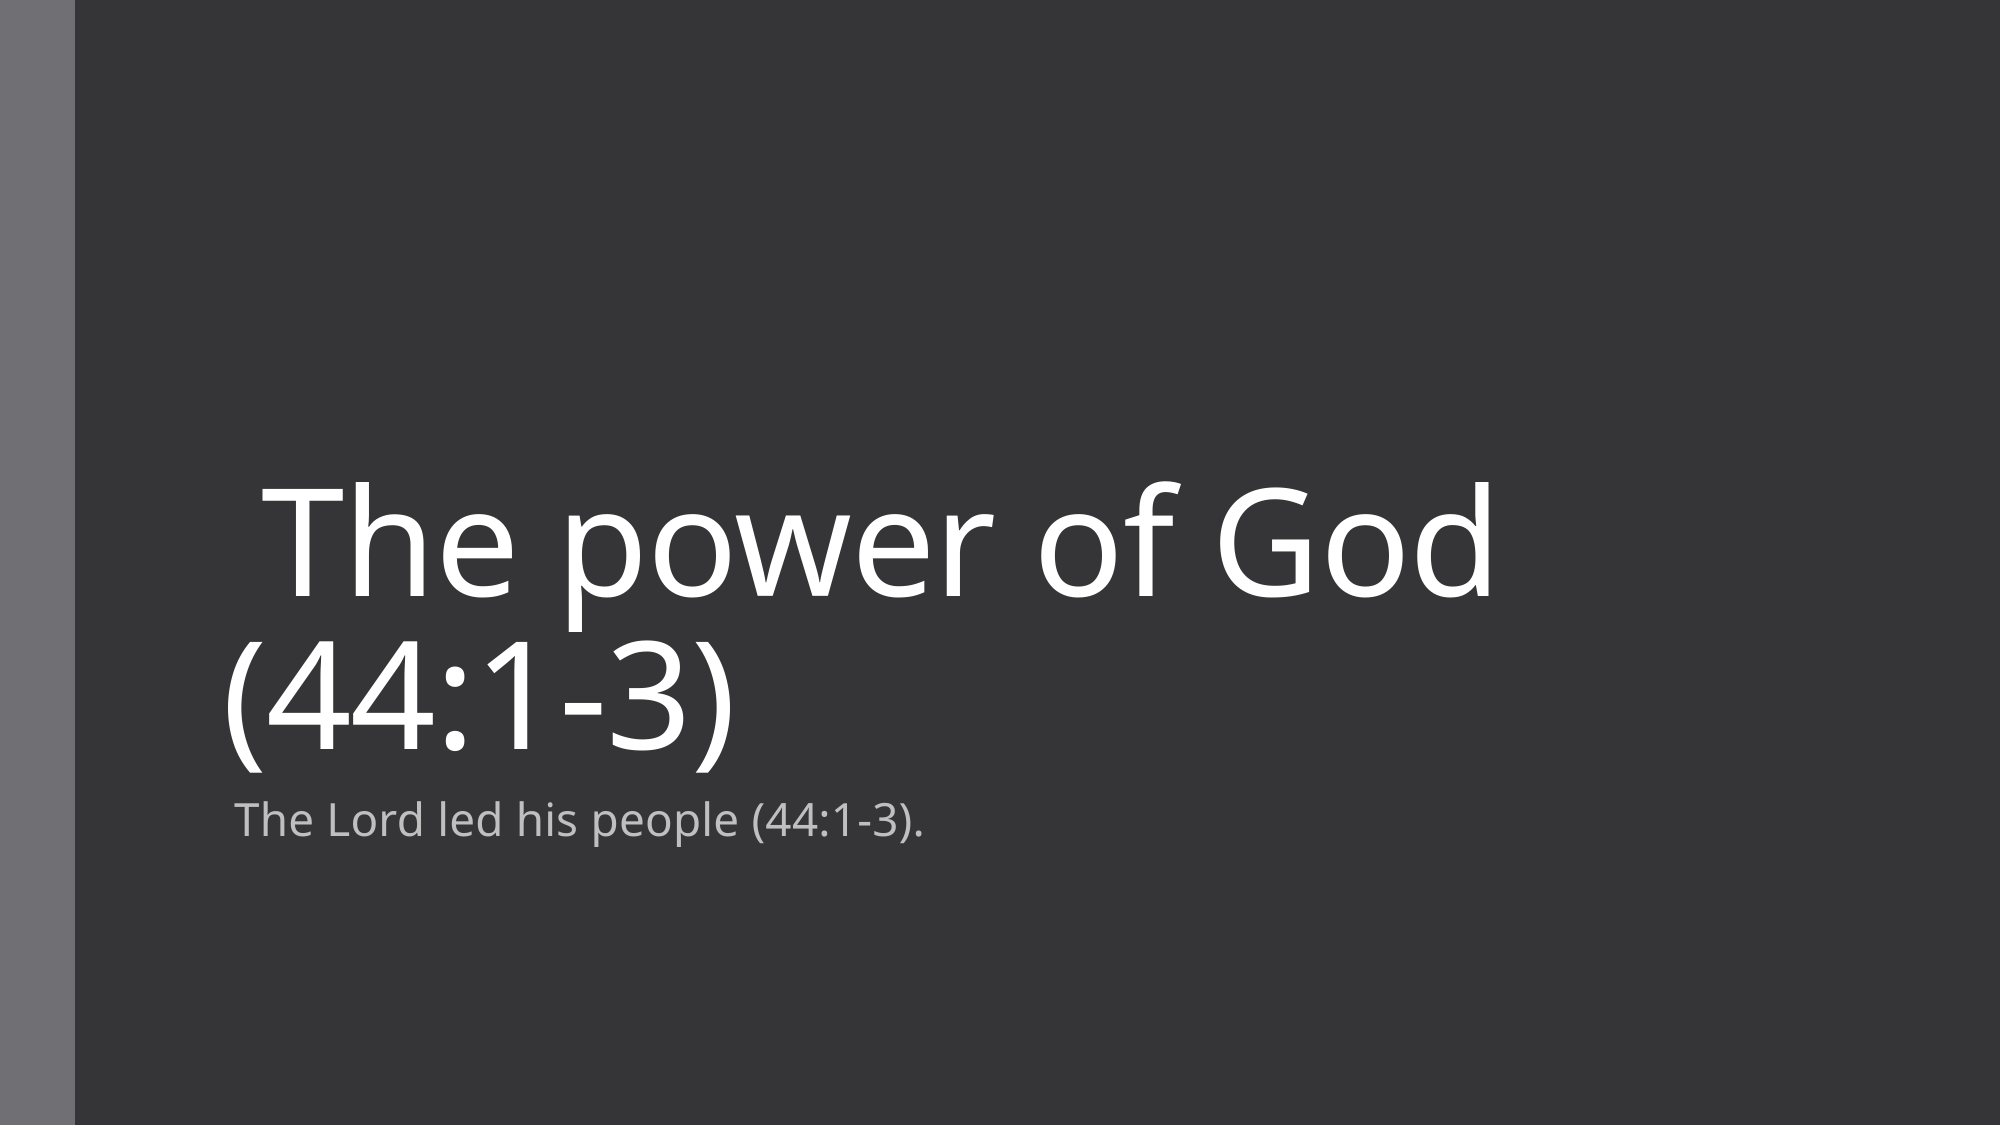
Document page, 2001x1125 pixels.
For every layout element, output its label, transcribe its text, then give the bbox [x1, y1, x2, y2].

subtitle The Lord led his people (44:1-3). [206, 787, 1752, 1066]
title The power of God (44:1-3) [206, 124, 1752, 787]
